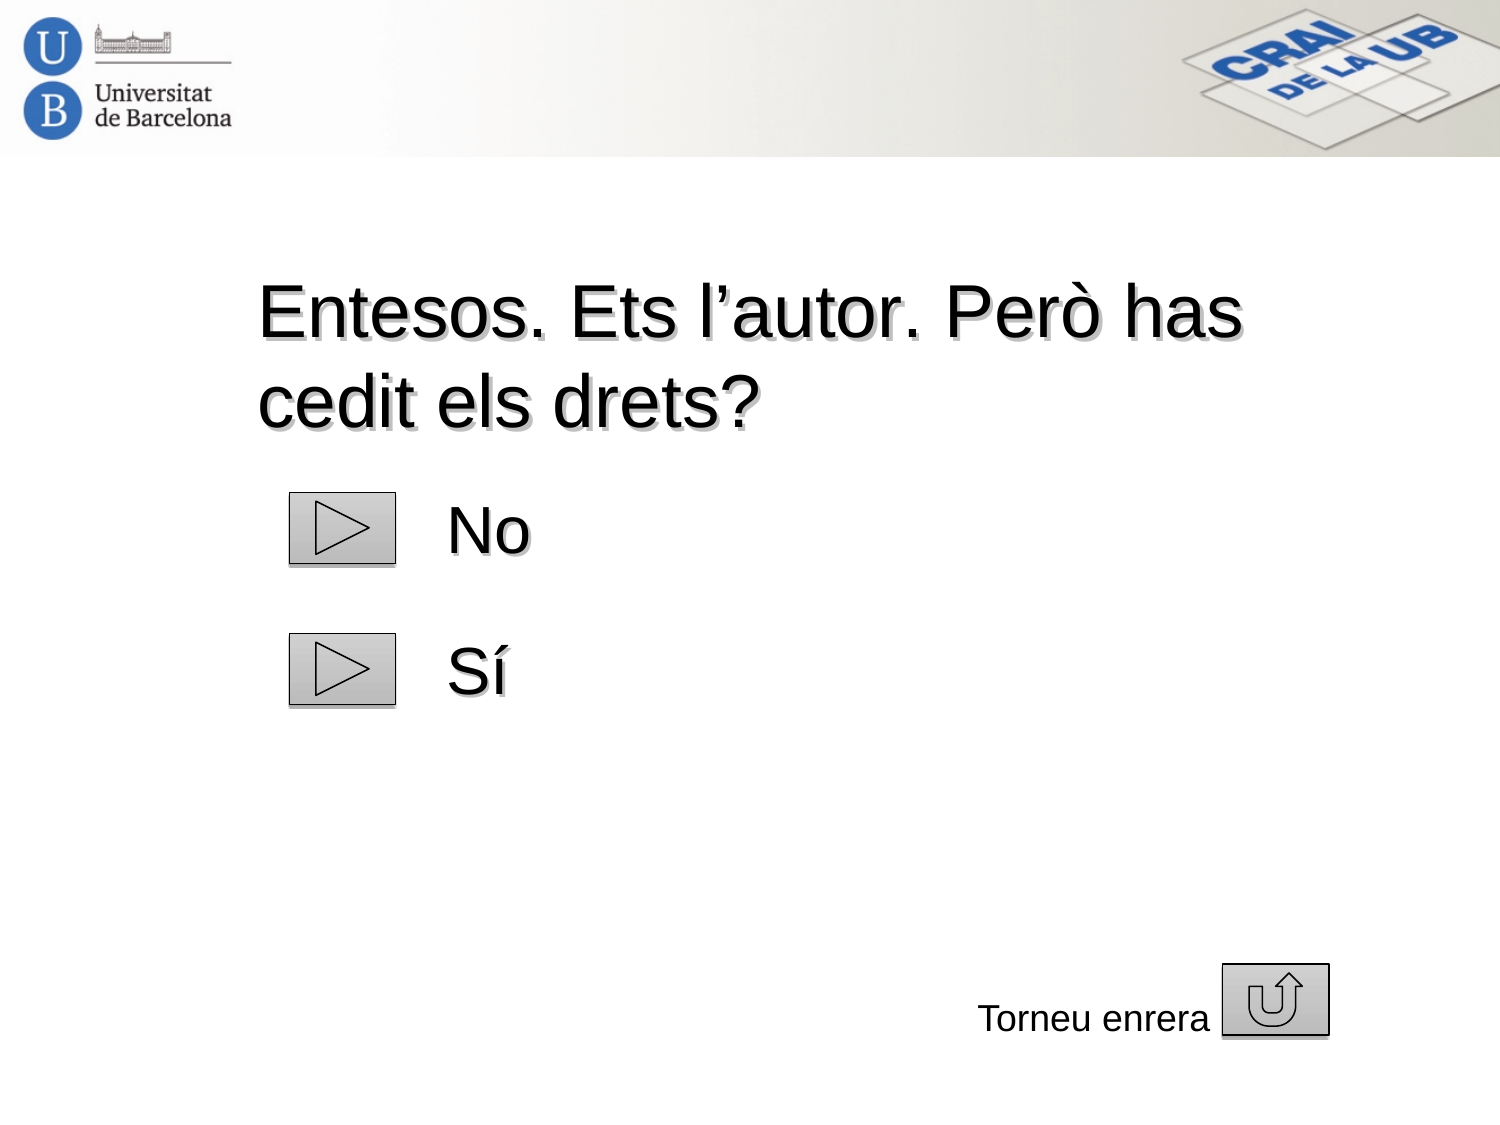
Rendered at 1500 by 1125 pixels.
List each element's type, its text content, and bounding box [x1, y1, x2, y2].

text_box No [431, 479, 999, 576]
text_box [289, 492, 396, 564]
text_box [1222, 964, 1329, 1036]
title Entesos. Ets l’autor. Però has cedit els drets? [242, 255, 1353, 443]
text_box Torneu enrera [962, 986, 1235, 1047]
text_box Sí [431, 620, 999, 717]
text_box [289, 633, 396, 705]
